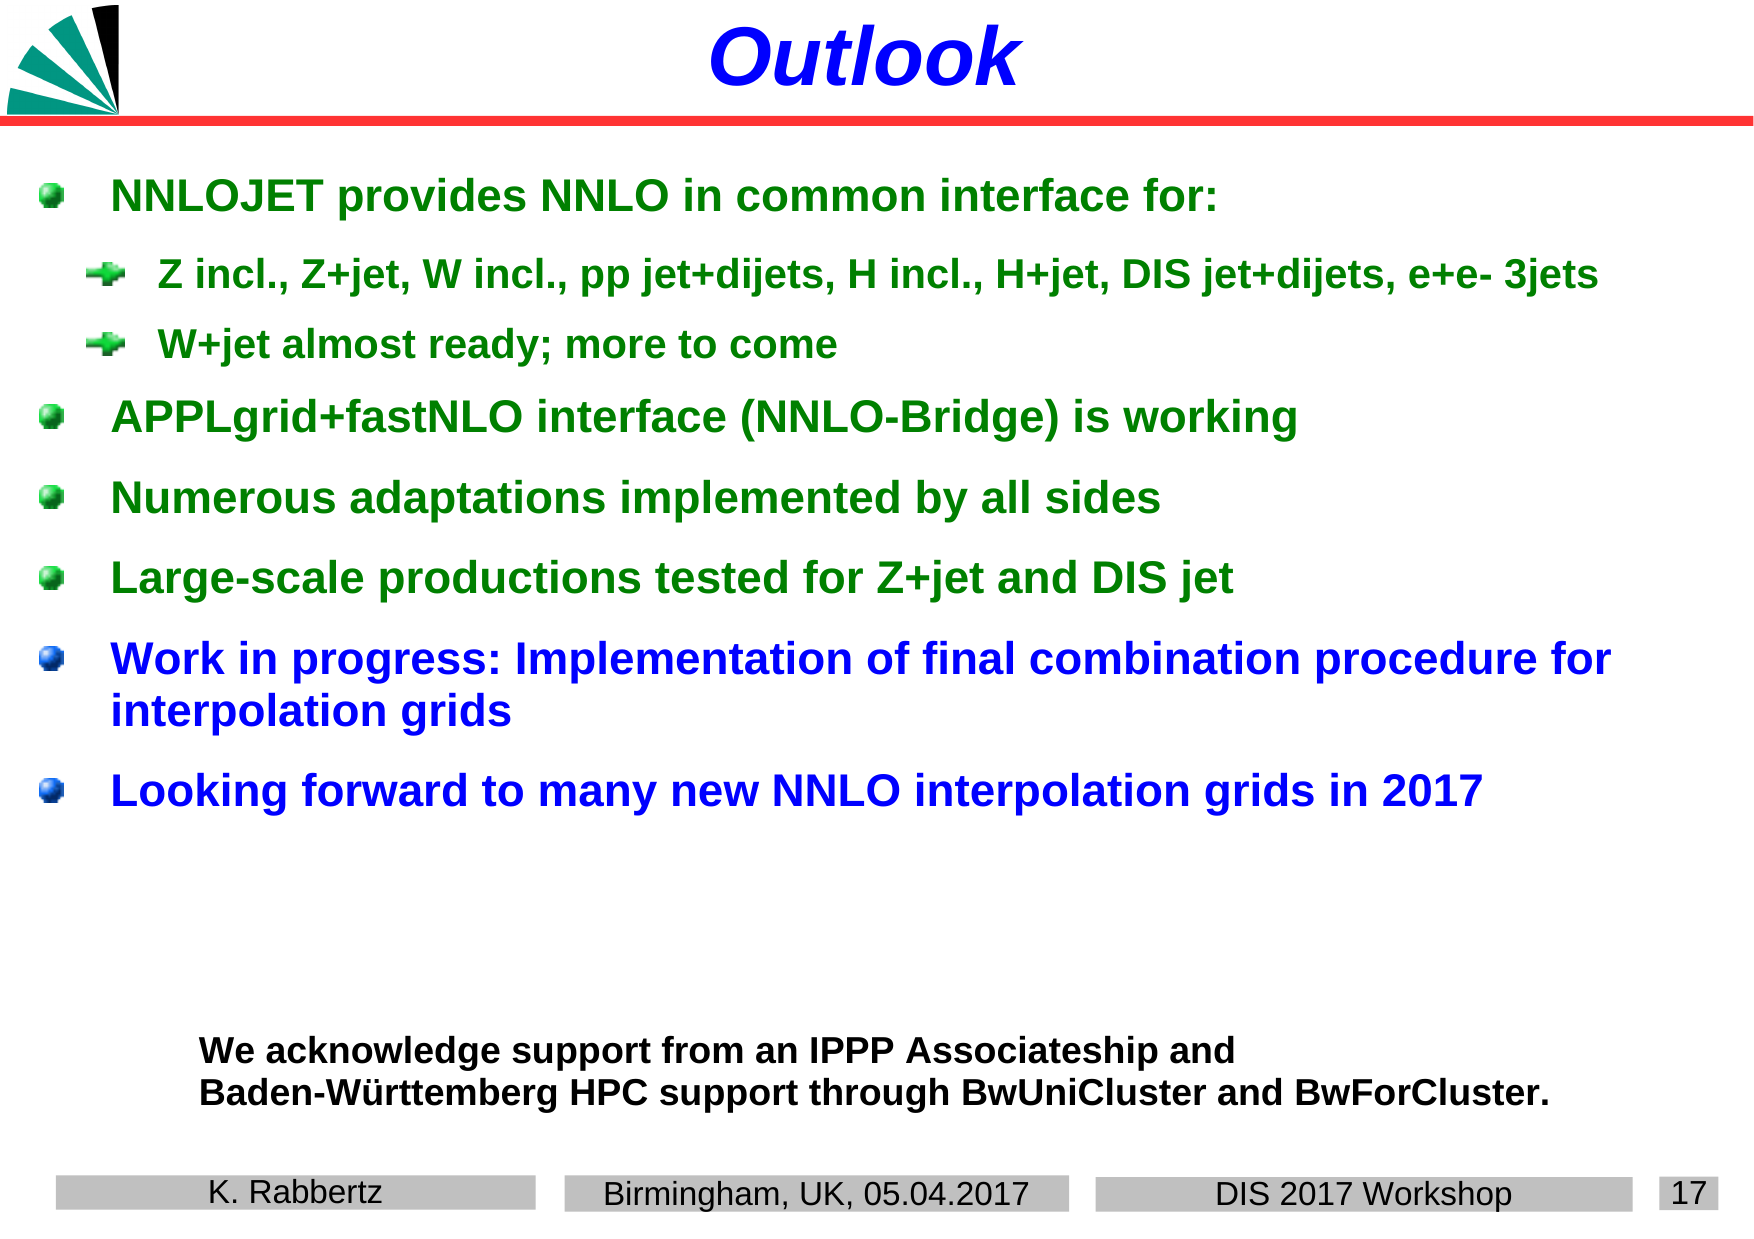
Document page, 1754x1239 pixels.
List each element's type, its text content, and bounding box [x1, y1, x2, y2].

picture [7, 5, 119, 116]
list NNLOJET provides NNLO in common interface for: Z incl., Z+jet, W incl., pp jet+dijets, H incl., H+jet, DIS jet+dijets, e+e- 3jets W+jet almost ready; more to come APPLgrid+fastNLO interface (NNLO-Bridge) is working Numerous adaptations implemented by all sides Large-scale productions tested for Z+jet and DIS jet Work in progress: Implementation of final combination procedure for interpolation grids Looking forward to many new NNLO interpolation grids in 2017 [27, 169, 1730, 818]
text_box We acknowledge support from an IPPP Associateship and Baden-Württemberg HPC support through BwUniCluster and BwForCluster. [187, 1023, 1567, 1120]
title Outlook [123, 0, 1606, 114]
